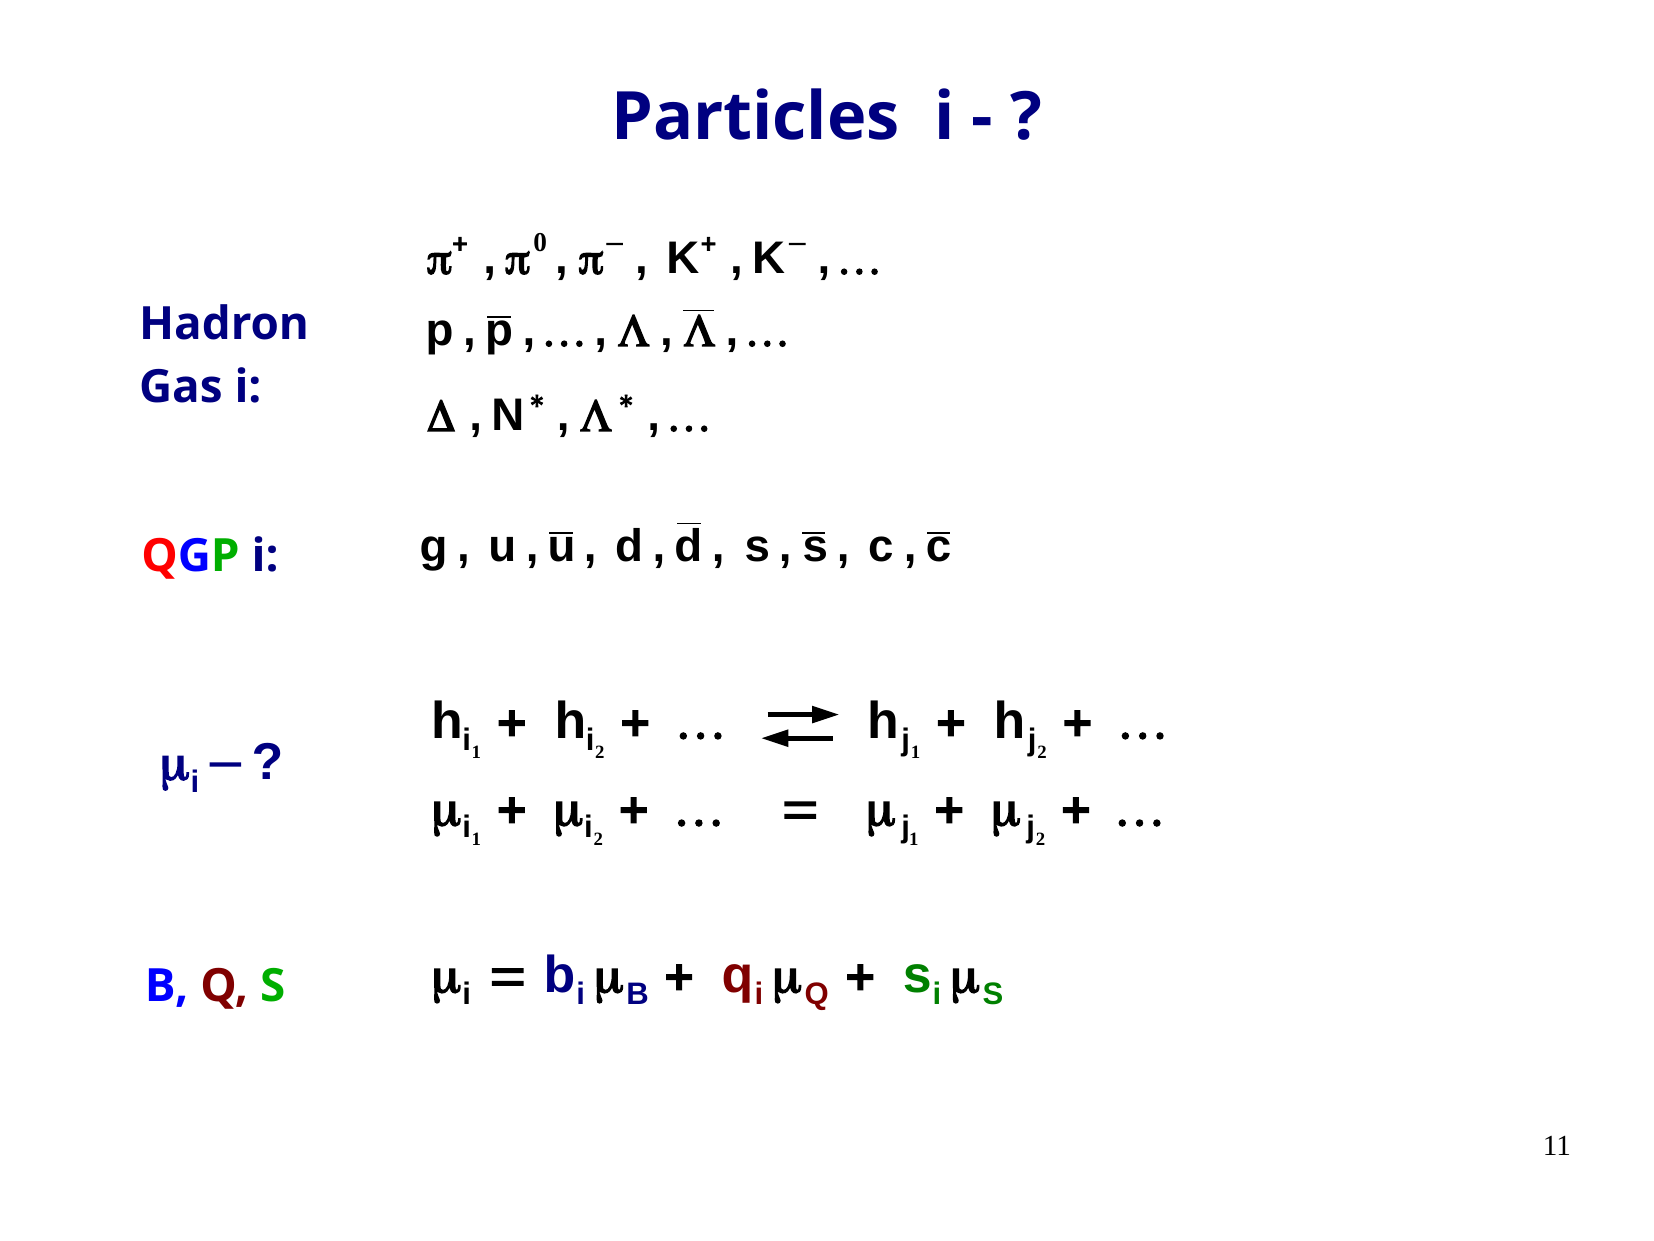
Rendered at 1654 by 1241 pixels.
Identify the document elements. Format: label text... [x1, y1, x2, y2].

chart [424, 689, 1173, 764]
chart [419, 303, 796, 357]
text_box QGP i: [126, 514, 316, 585]
title Particles i - ? [82, 49, 1571, 178]
chart [413, 519, 959, 573]
chart [424, 943, 1010, 1013]
text_box Hadron Gas i: [124, 283, 358, 409]
chart [419, 226, 887, 285]
chart [424, 778, 1171, 851]
chart [153, 731, 290, 800]
chart [419, 383, 717, 442]
text_box B, Q, S [130, 944, 363, 1016]
